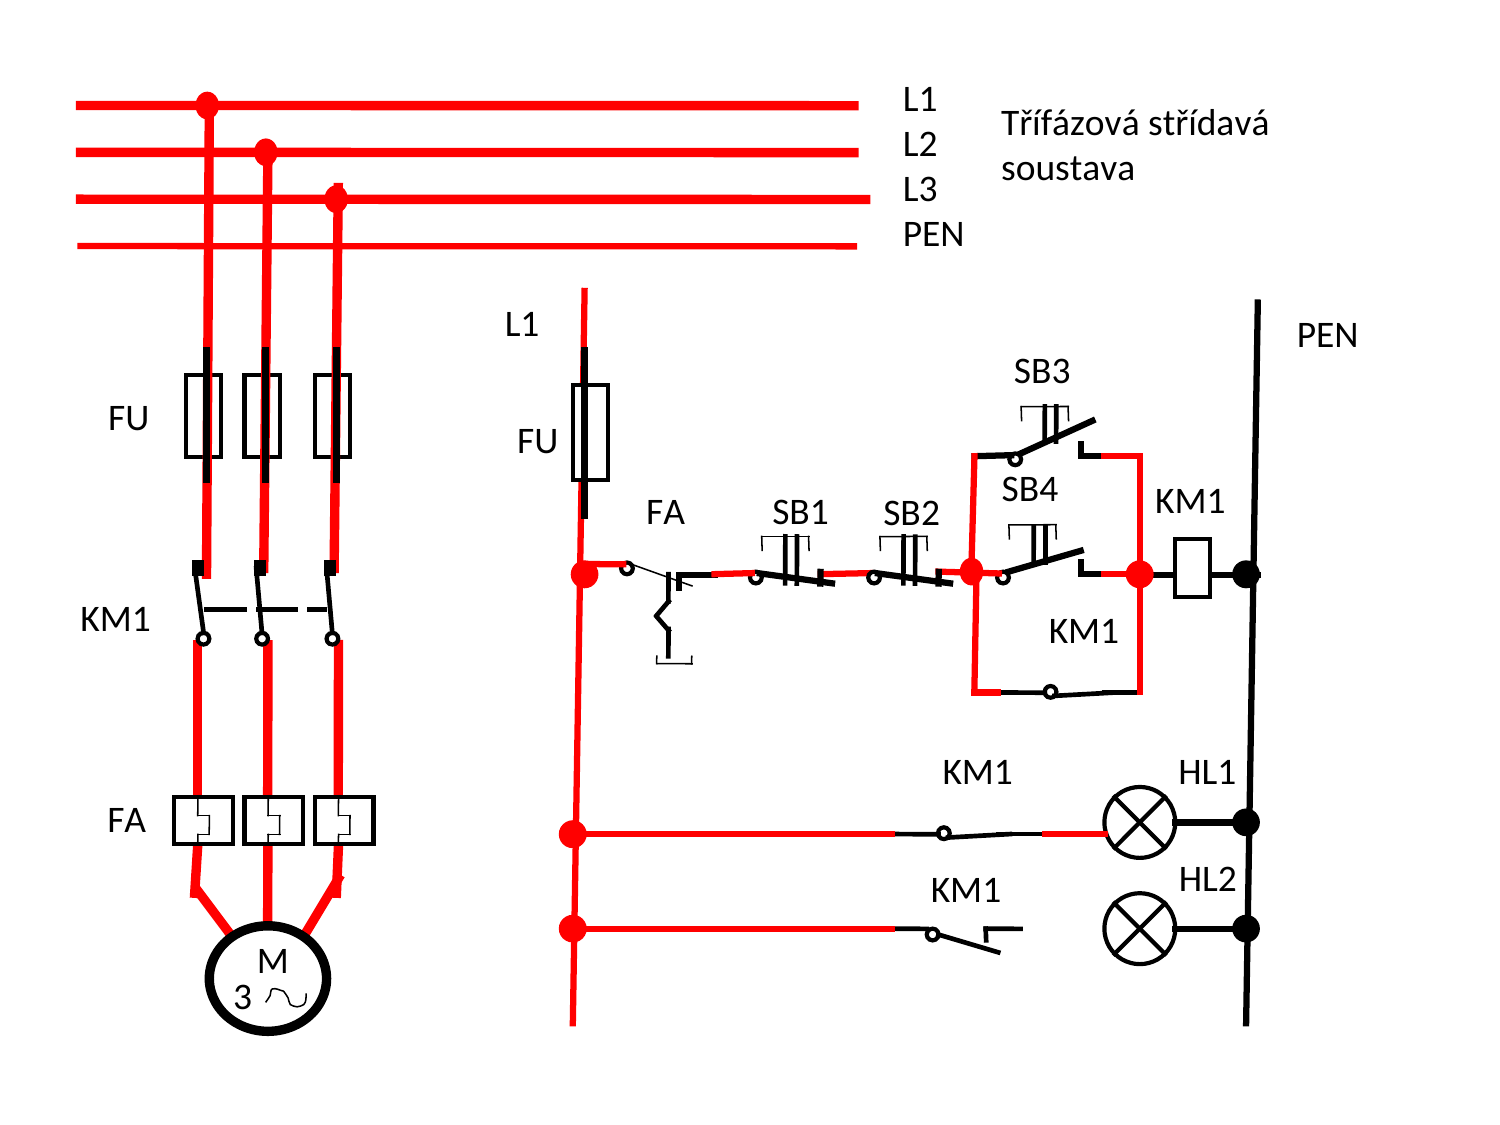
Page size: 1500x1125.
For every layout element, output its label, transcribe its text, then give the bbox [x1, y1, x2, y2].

text_box [326, 187, 346, 211]
text_box [1104, 786, 1176, 858]
text_box FU [93, 385, 165, 446]
text_box [240, 937, 327, 1032]
text_box 3 [218, 964, 294, 1025]
text_box M [242, 928, 304, 990]
text_box [1234, 562, 1258, 587]
text_box M [277, 955, 282, 964]
text_box HL2 [1164, 846, 1252, 907]
text_box [1174, 538, 1211, 598]
text_box PEN [1282, 302, 1374, 364]
text_box Třífázová střídavá soustava [986, 90, 1347, 196]
text_box [868, 571, 880, 584]
text_box [938, 827, 950, 840]
text_box [212, 374, 222, 457]
text_box FA [92, 786, 162, 848]
text_box SB2 [868, 479, 956, 541]
text_box [256, 633, 268, 645]
text_box [1104, 893, 1176, 965]
text_box [340, 796, 374, 844]
text_box FU [502, 408, 574, 470]
text_box KM1 [916, 857, 1017, 919]
text_box [588, 385, 609, 480]
text_box [244, 374, 260, 457]
text_box [1234, 810, 1258, 835]
text_box [926, 928, 938, 941]
text_box KM1 [1143, 467, 1241, 529]
text_box [1045, 685, 1057, 698]
text_box [244, 796, 278, 844]
text_box [269, 796, 304, 844]
text_box [314, 796, 349, 844]
text_box [1009, 453, 1022, 466]
text_box [185, 374, 203, 457]
text_box [750, 577, 762, 584]
text_box [174, 796, 208, 844]
text_box M [262, 955, 268, 964]
text_box SB1 [757, 479, 845, 541]
text_box [256, 140, 276, 165]
text_box [197, 633, 210, 645]
text_box [1234, 916, 1258, 941]
text_box [209, 931, 242, 1007]
text_box [997, 571, 1009, 584]
text_box [326, 562, 335, 575]
text_box KM1 [65, 586, 166, 647]
text_box SB3 [999, 337, 1086, 399]
text_box L1 L2 L3 PEN [888, 66, 980, 262]
text_box [197, 93, 217, 118]
text_box [194, 562, 203, 575]
text_box SB4 [986, 456, 1074, 517]
text_box [256, 562, 264, 575]
text_box [1127, 562, 1152, 586]
text_box [199, 796, 233, 844]
text_box [560, 822, 585, 847]
text_box [270, 374, 280, 457]
text_box L1 [490, 290, 573, 352]
text_box KM1 [927, 739, 1028, 801]
text_box [961, 560, 982, 584]
text_box [572, 385, 581, 480]
text_box HL1 [1163, 739, 1306, 801]
text_box [314, 374, 331, 457]
text_box [341, 374, 351, 457]
text_box [326, 633, 339, 645]
text_box [572, 562, 597, 587]
text_box FA [631, 479, 700, 541]
text_box [560, 916, 585, 941]
text_box [621, 562, 633, 575]
text_box KM1 [1033, 597, 1135, 659]
